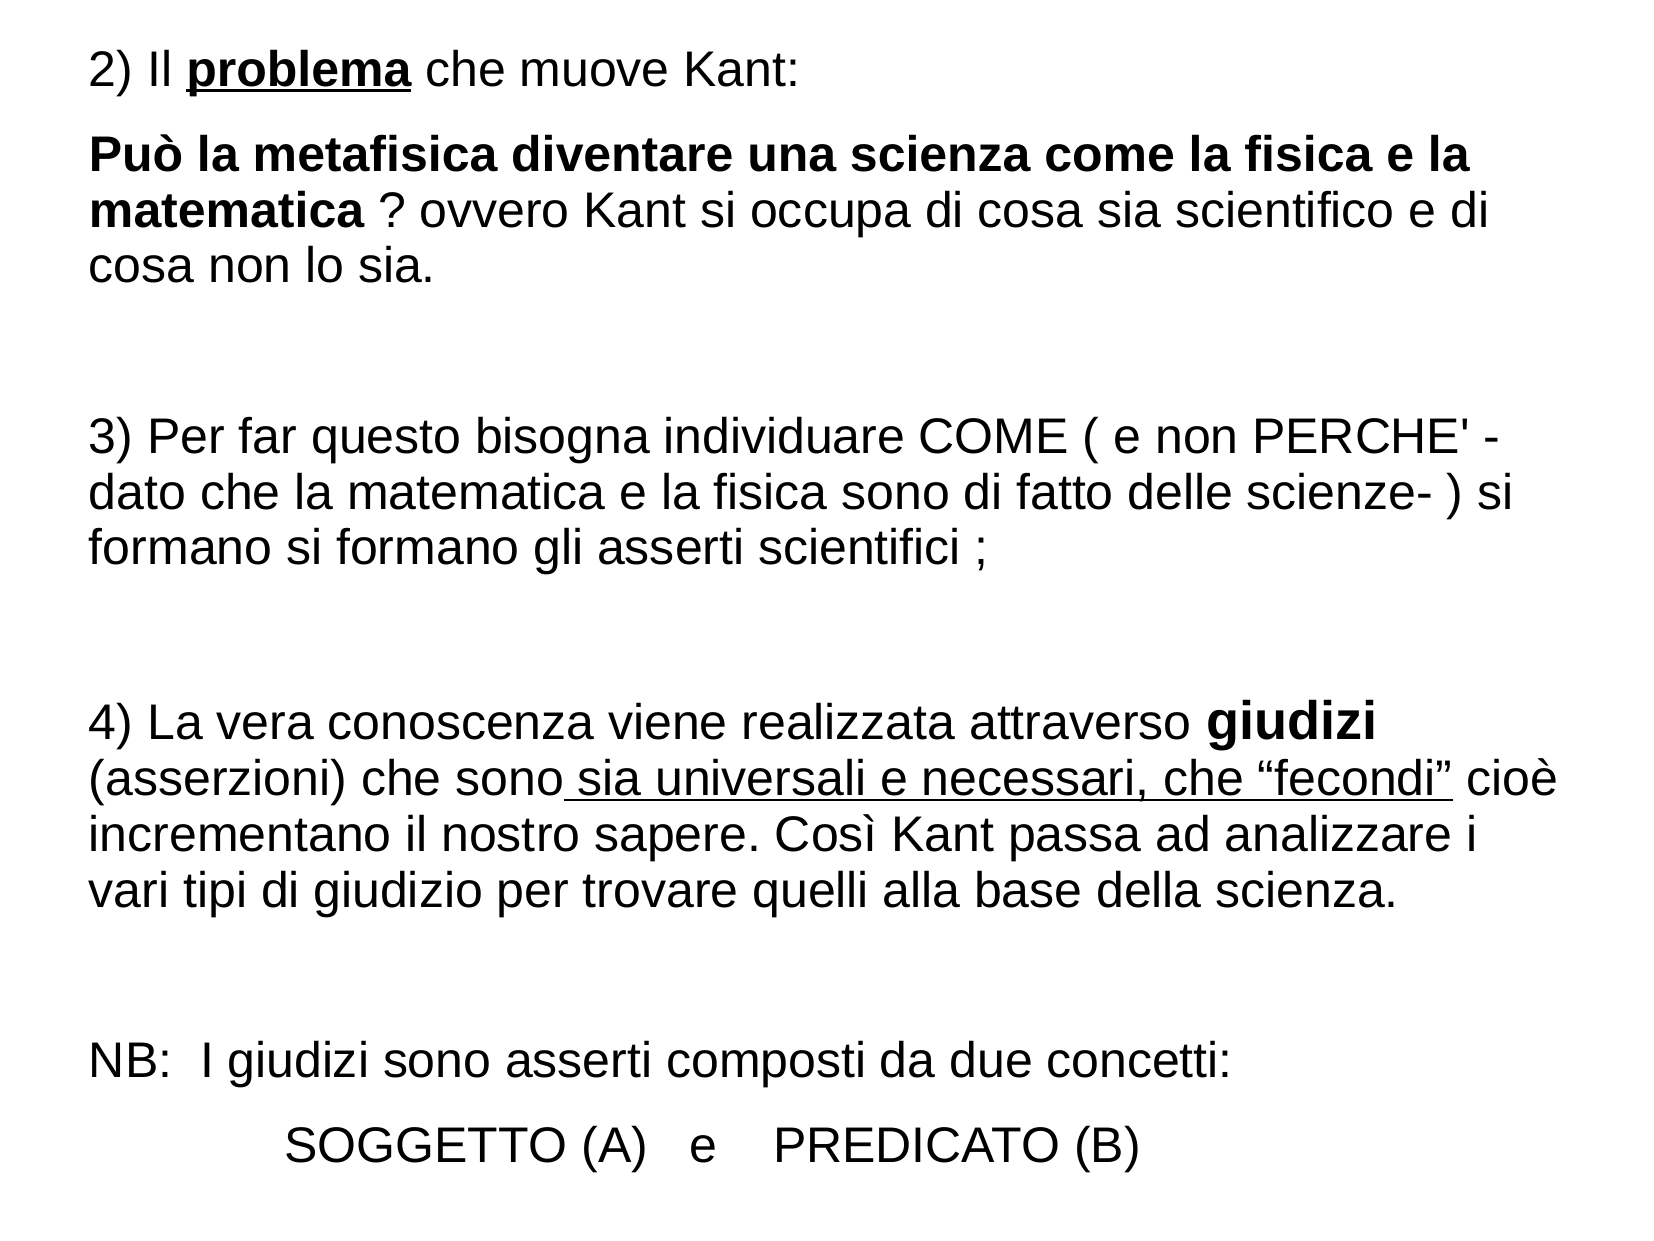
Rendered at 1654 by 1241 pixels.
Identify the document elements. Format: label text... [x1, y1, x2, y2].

list 2) Il problema che muove Kant: Può la metafisica diventare una scienza come la fisica e la matematica ? ovvero Kant si occupa di cosa sia scientifico e di cosa non lo sia. 3) Per far questo bisogna individuare COME ( e non PERCHE' -dato che la matematica e la fisica sono di fatto delle scienze- ) si formano si formano gli asserti scientifici ; 4) La vera conoscenza viene realizzata attraverso giudizi (asserzioni) che sono sia universali e necessari, che “fecondi” cioè incrementano il nostro sapere. Così Kant passa ad analizzare i vari tipi di giudizio per trovare quelli alla base della scienza. NB: I giudizi sono asserti composti da due concetti: SOGGETTO (A) e PREDICATO (B) [88, 40, 1566, 1175]
